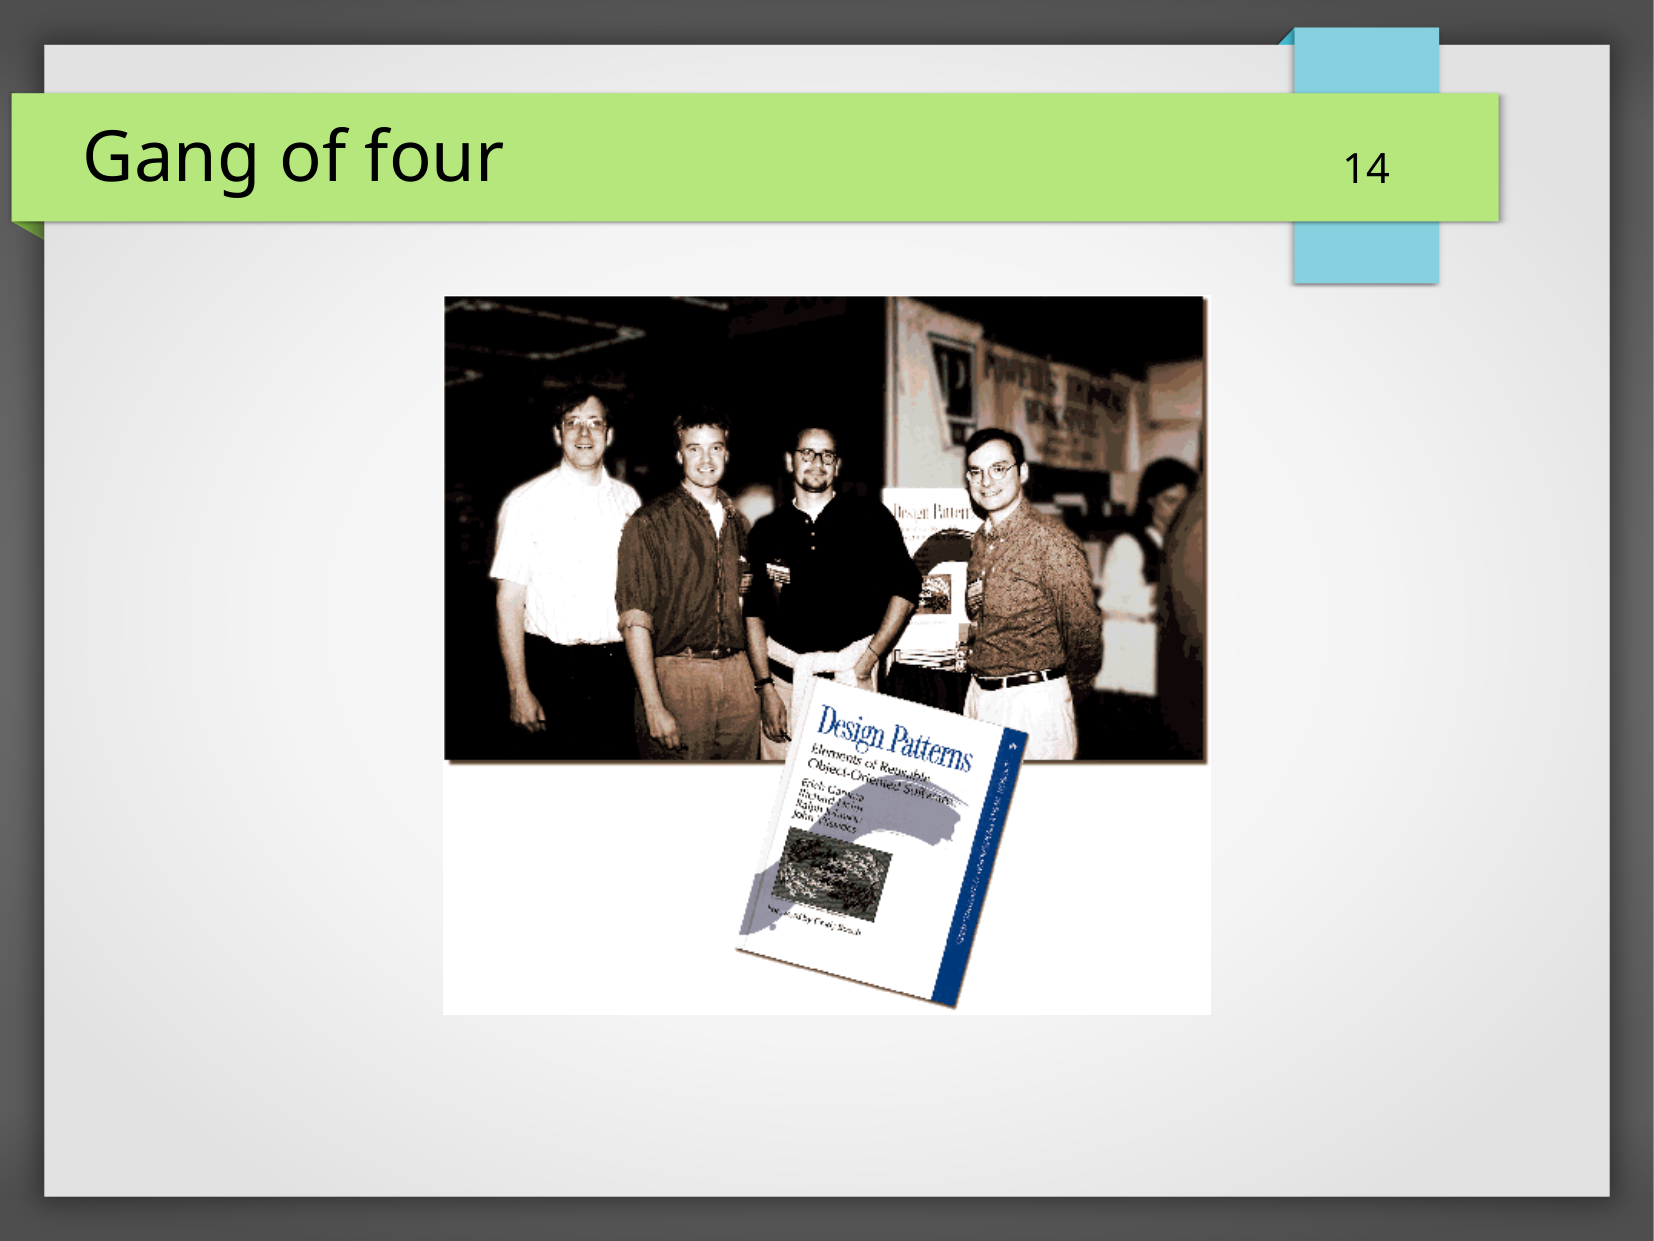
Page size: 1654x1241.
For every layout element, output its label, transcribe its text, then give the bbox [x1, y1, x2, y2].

title Gang of four [82, 94, 1264, 213]
text_box <number> [1254, 131, 1479, 207]
picture [0, 0, 1654, 1241]
